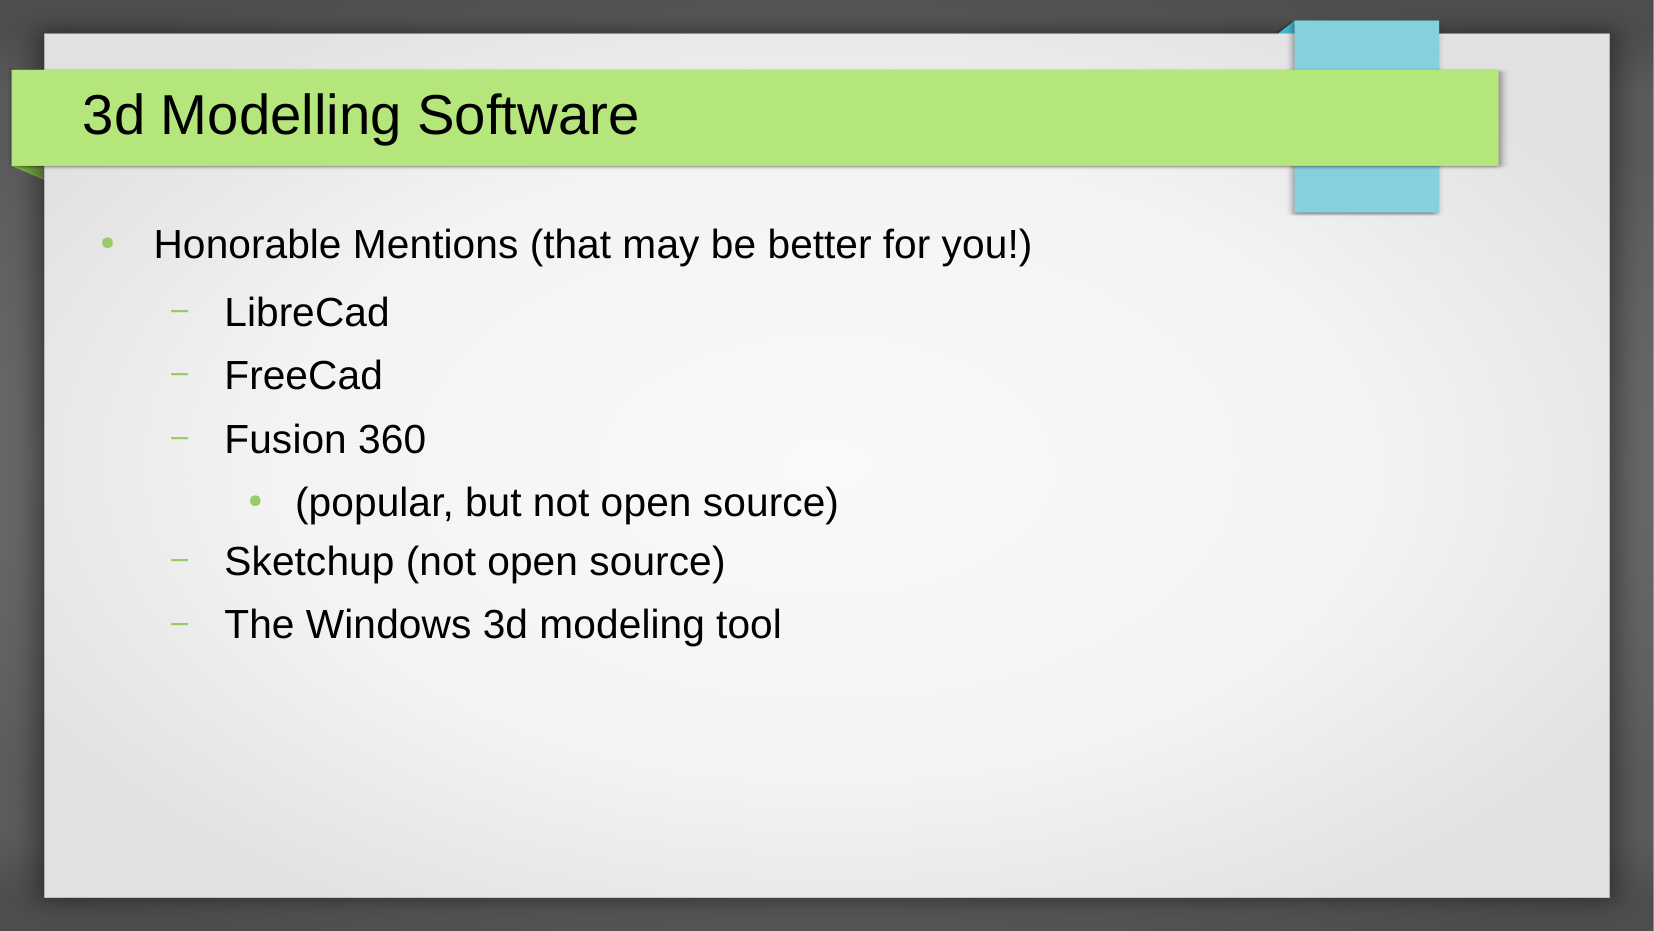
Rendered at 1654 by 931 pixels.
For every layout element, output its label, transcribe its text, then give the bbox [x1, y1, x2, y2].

list Honorable Mentions (that may be better for you!) LibreCad FreeCad Fusion 360 (popular, but not open source) Sketchup (not open source) The Windows 3d modeling tool [82, 221, 1501, 761]
title 3d Modelling Software [82, 70, 1264, 160]
picture [0, 0, 1654, 931]
